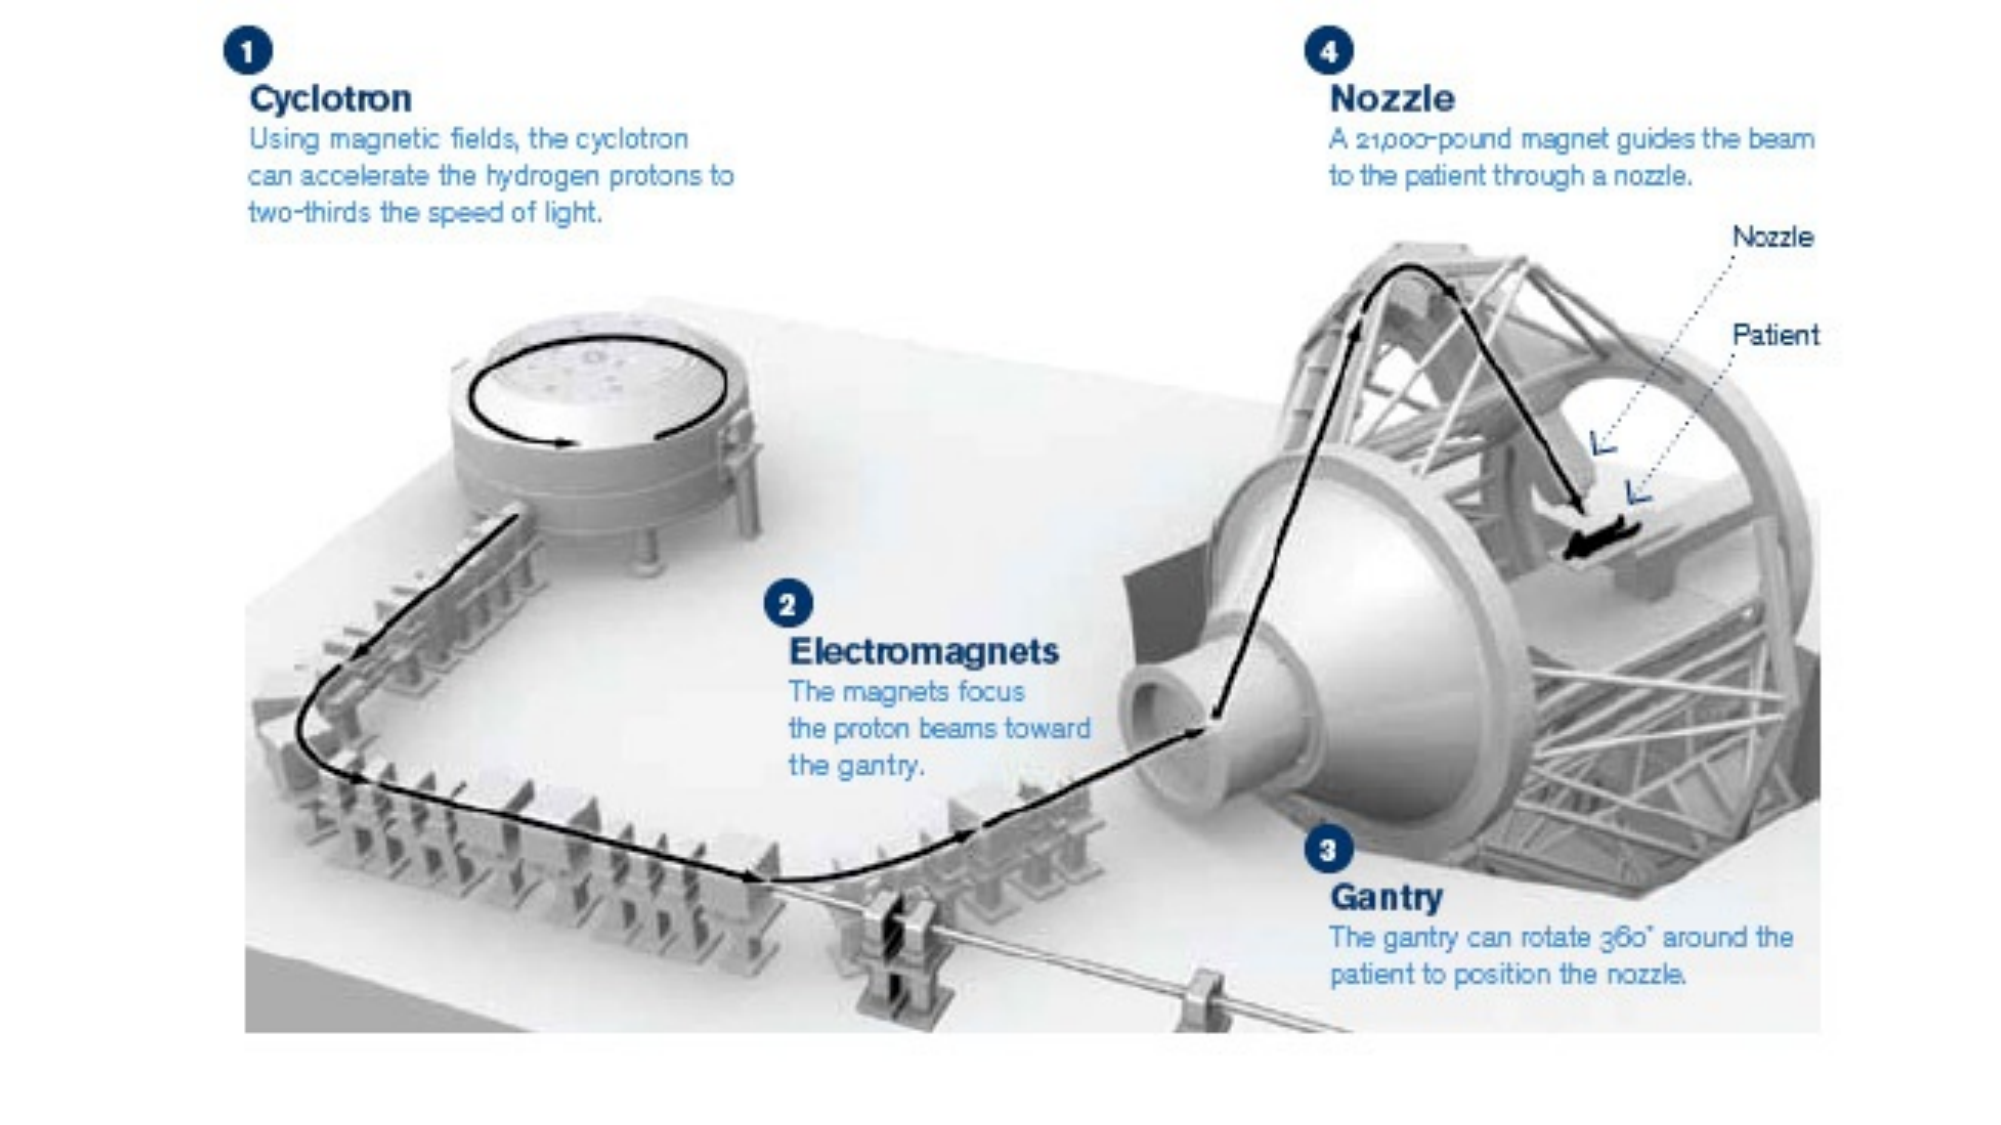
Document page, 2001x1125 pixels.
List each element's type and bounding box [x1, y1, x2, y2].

picture [197, 0, 1883, 1074]
